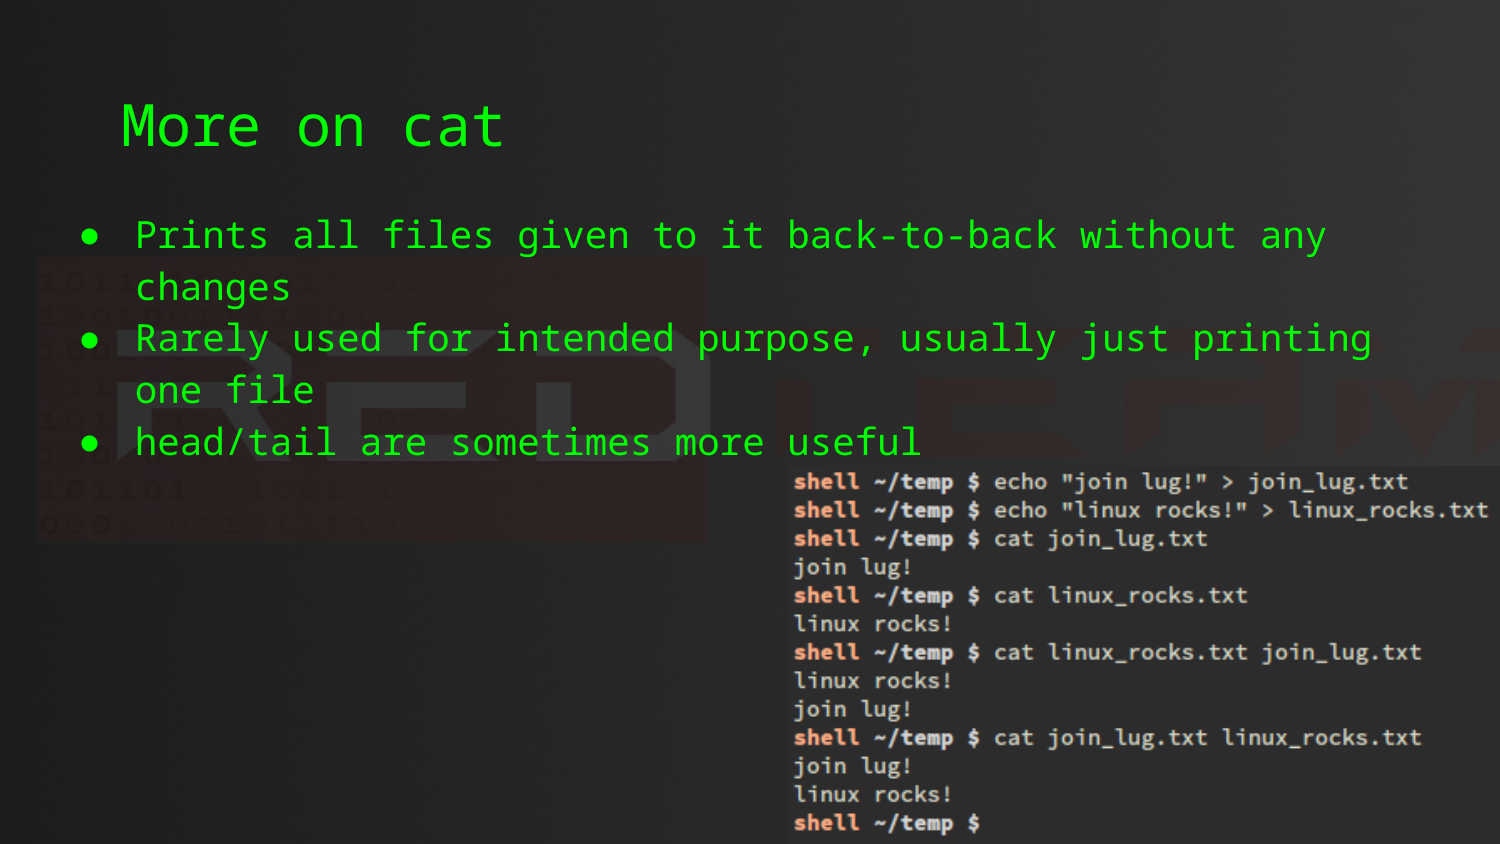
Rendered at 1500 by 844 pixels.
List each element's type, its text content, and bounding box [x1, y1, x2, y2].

list Prints all files given to it back-to-back without any changes Rarely used for intended purpose, usually just printing one file head/tail are sometimes more useful [44, 189, 1443, 750]
picture [0, 0, 1500, 844]
title More on cat [105, 72, 1443, 167]
